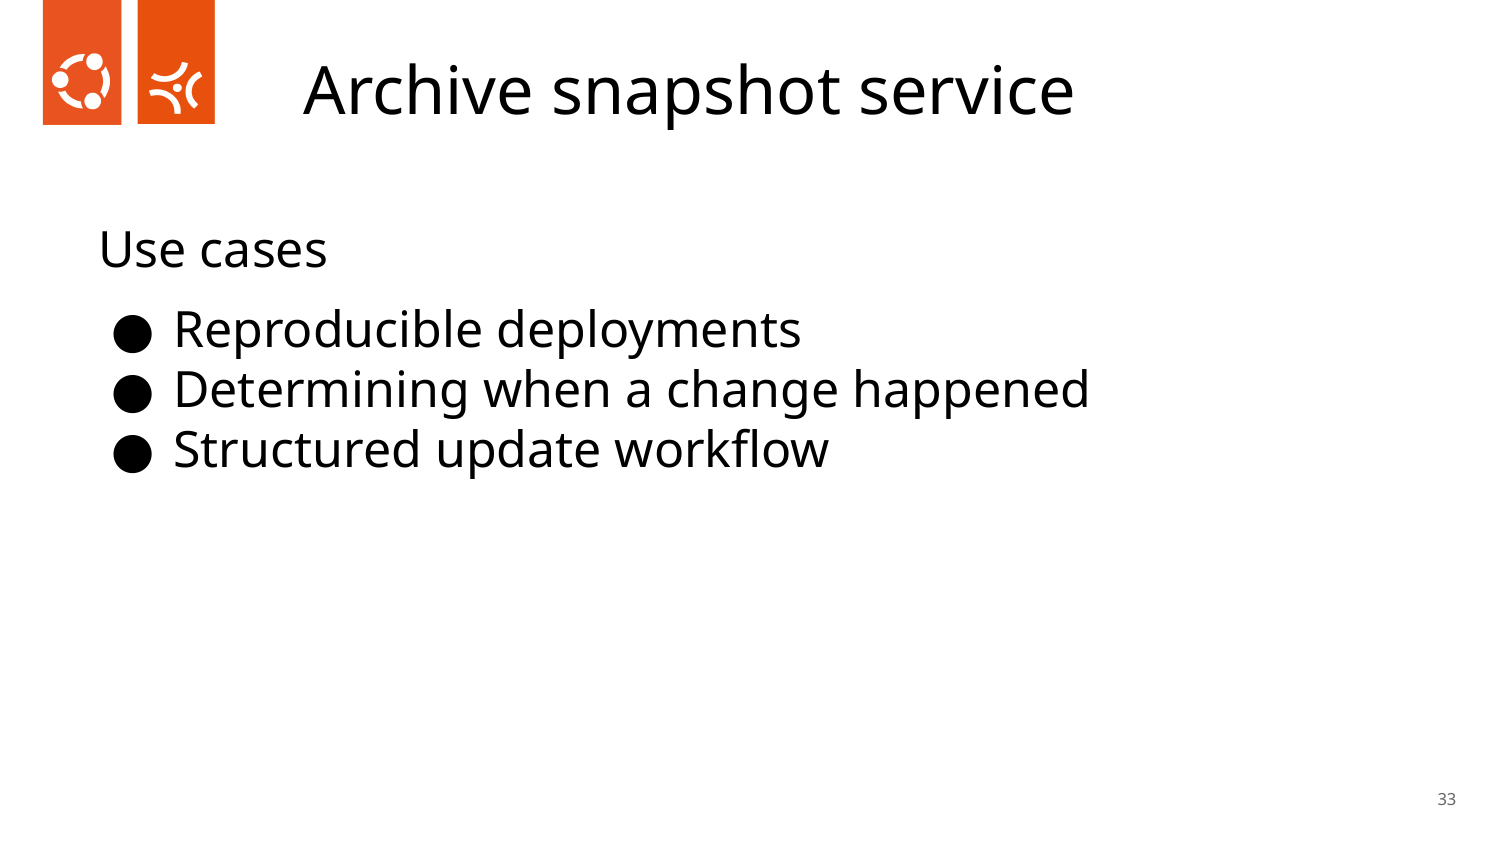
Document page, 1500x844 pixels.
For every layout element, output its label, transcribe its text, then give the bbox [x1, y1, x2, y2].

list Use cases Reproducible deployments Determining when a change happened Structured update workflow [98, 217, 1402, 627]
slide_number <number> [1381, 773, 1472, 839]
picture [137, 0, 216, 124]
text_box Archive snapshot service [288, 33, 1110, 141]
